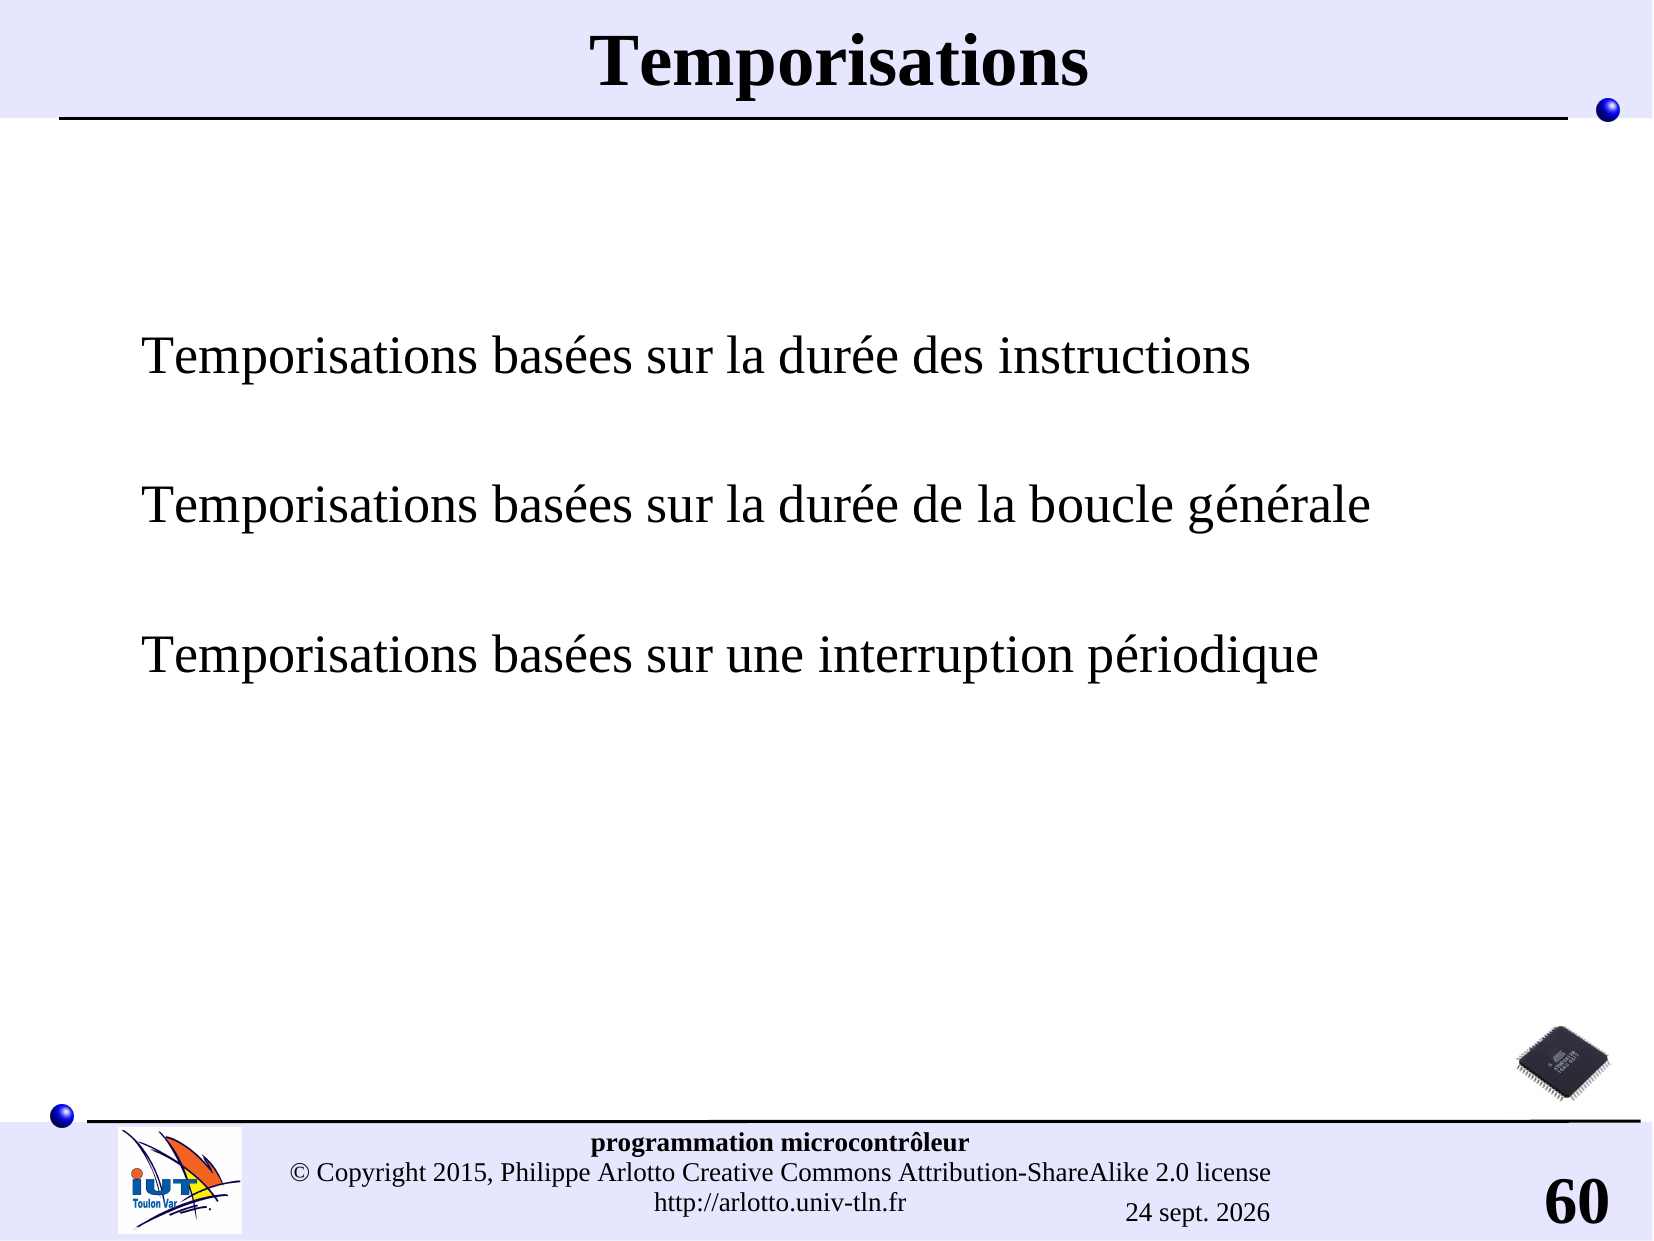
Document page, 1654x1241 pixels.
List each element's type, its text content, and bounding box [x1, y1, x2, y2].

picture [1505, 1003, 1625, 1119]
list Temporisations basées sur la durée des instructions Temporisations basées sur la durée de la boucle générale Temporisations basées sur une interruption périodique [123, 324, 1536, 798]
title Temporisations [95, 11, 1585, 110]
